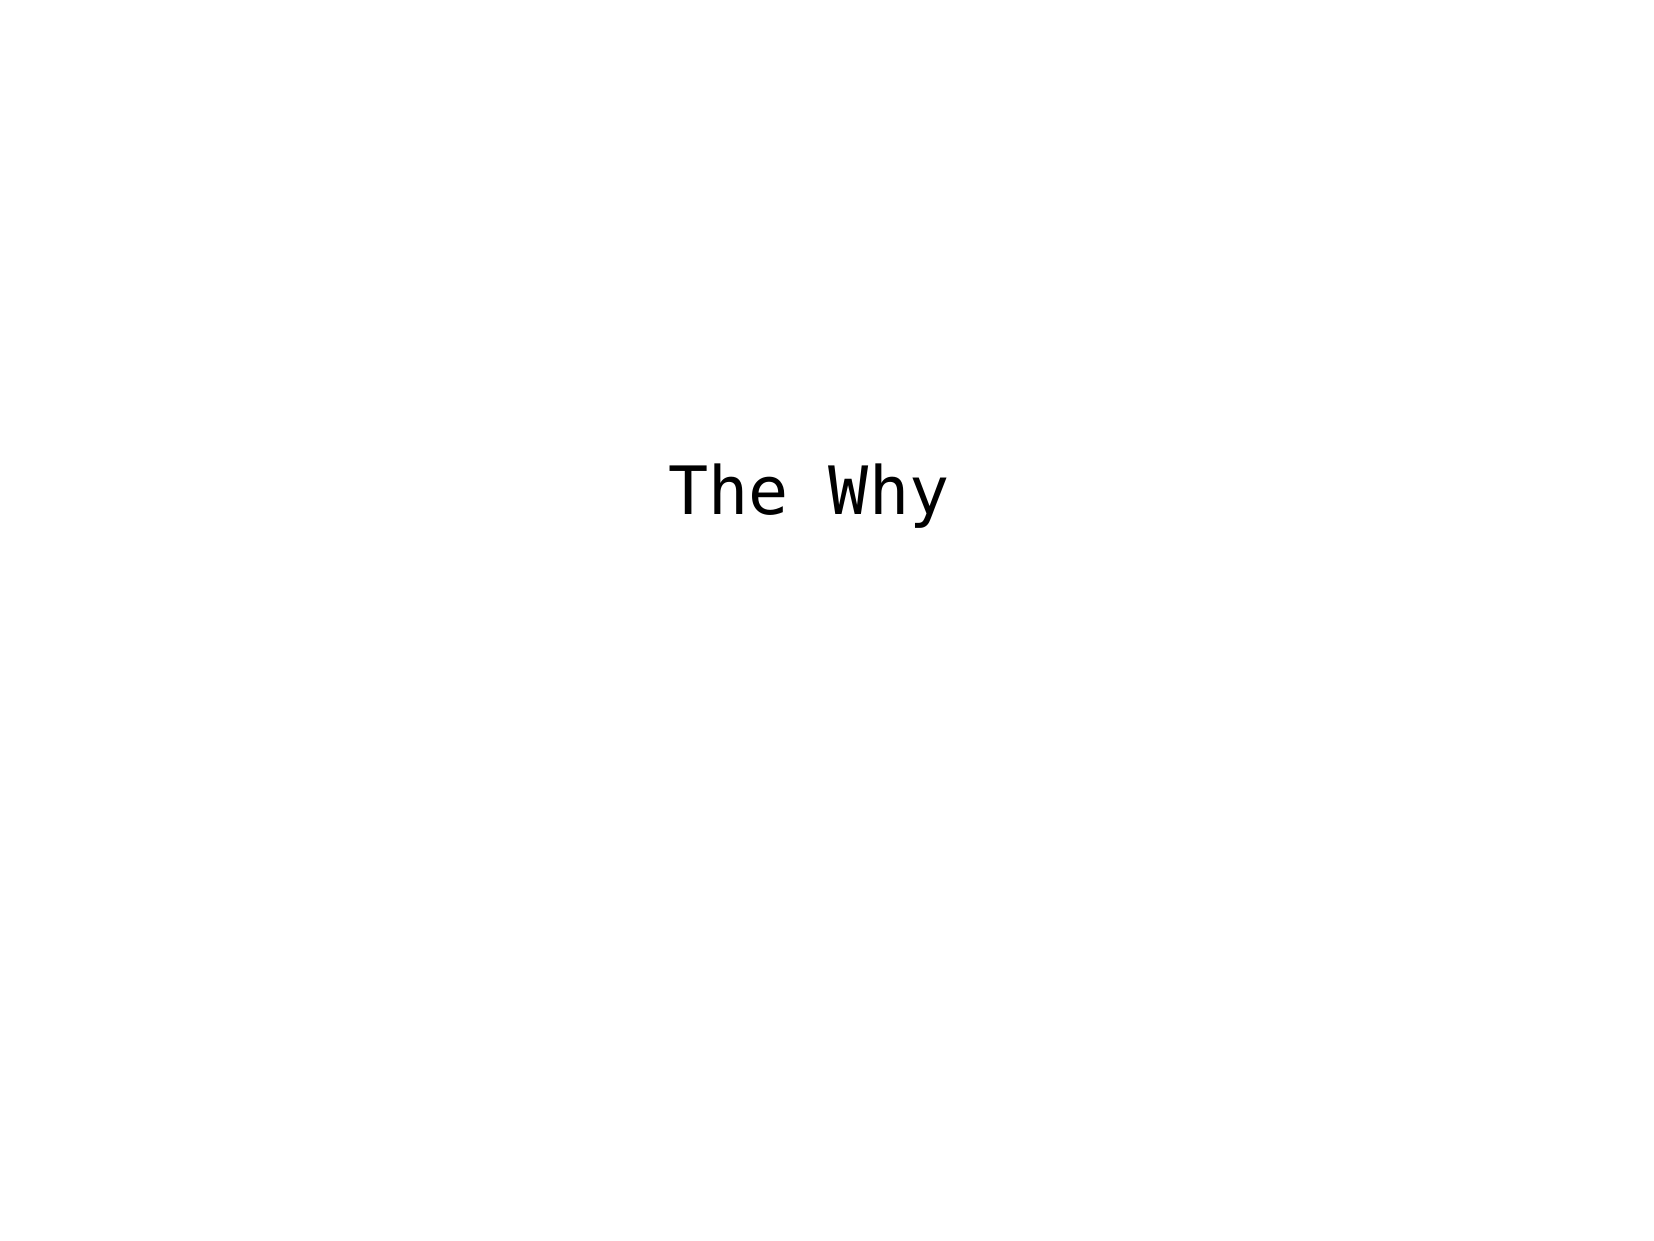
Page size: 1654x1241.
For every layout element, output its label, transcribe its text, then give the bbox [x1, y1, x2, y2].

text_box The Why [206, 295, 1388, 723]
